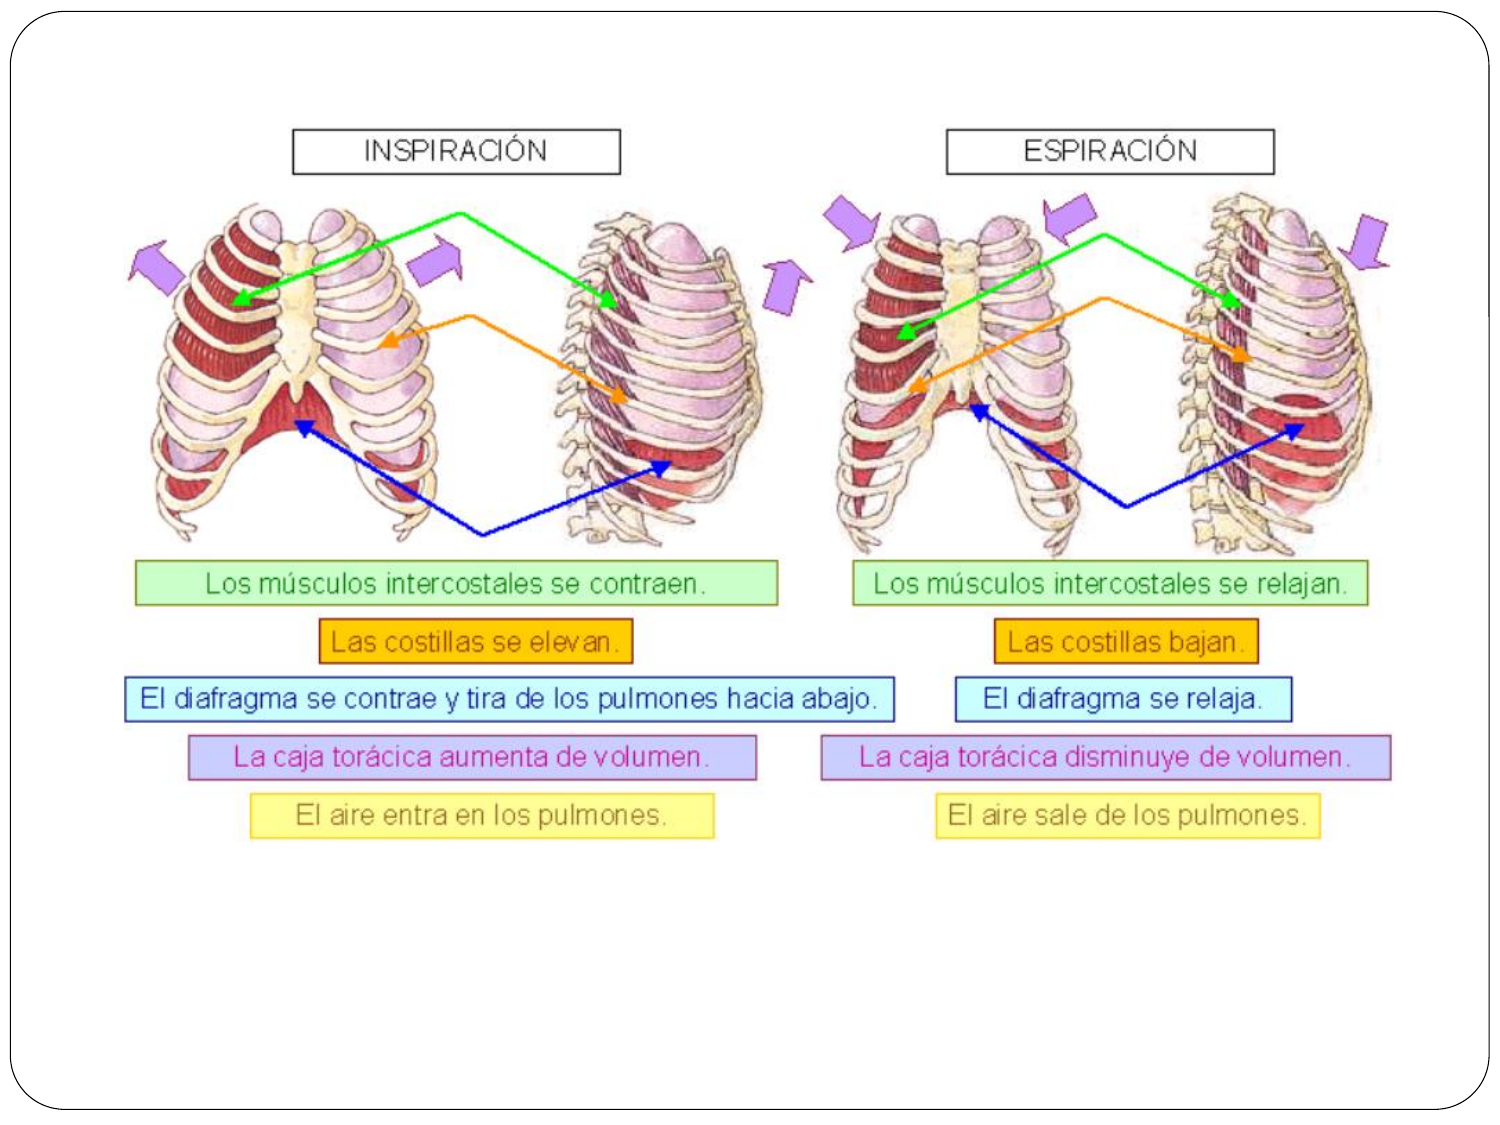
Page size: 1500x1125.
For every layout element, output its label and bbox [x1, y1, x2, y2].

picture [123, 113, 1396, 858]
